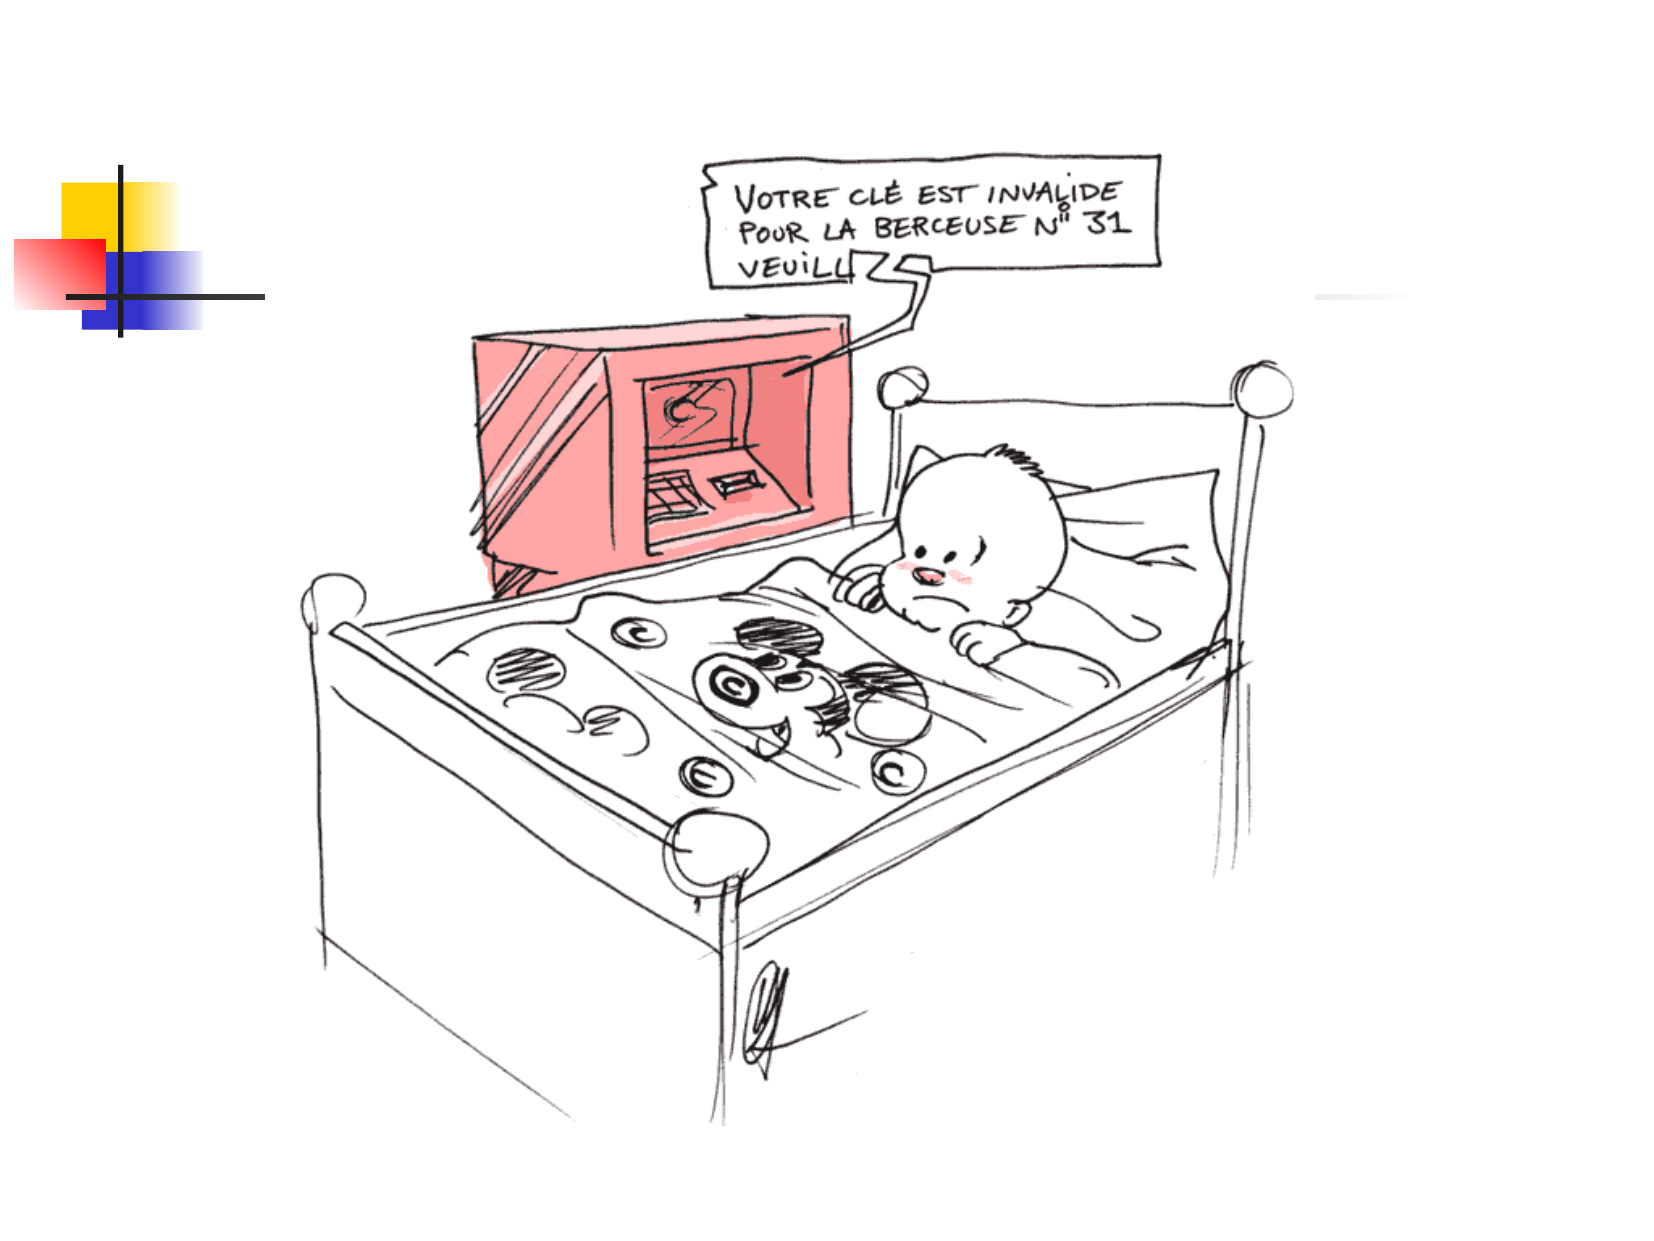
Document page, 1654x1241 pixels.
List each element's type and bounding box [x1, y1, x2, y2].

picture [265, 118, 1315, 1133]
